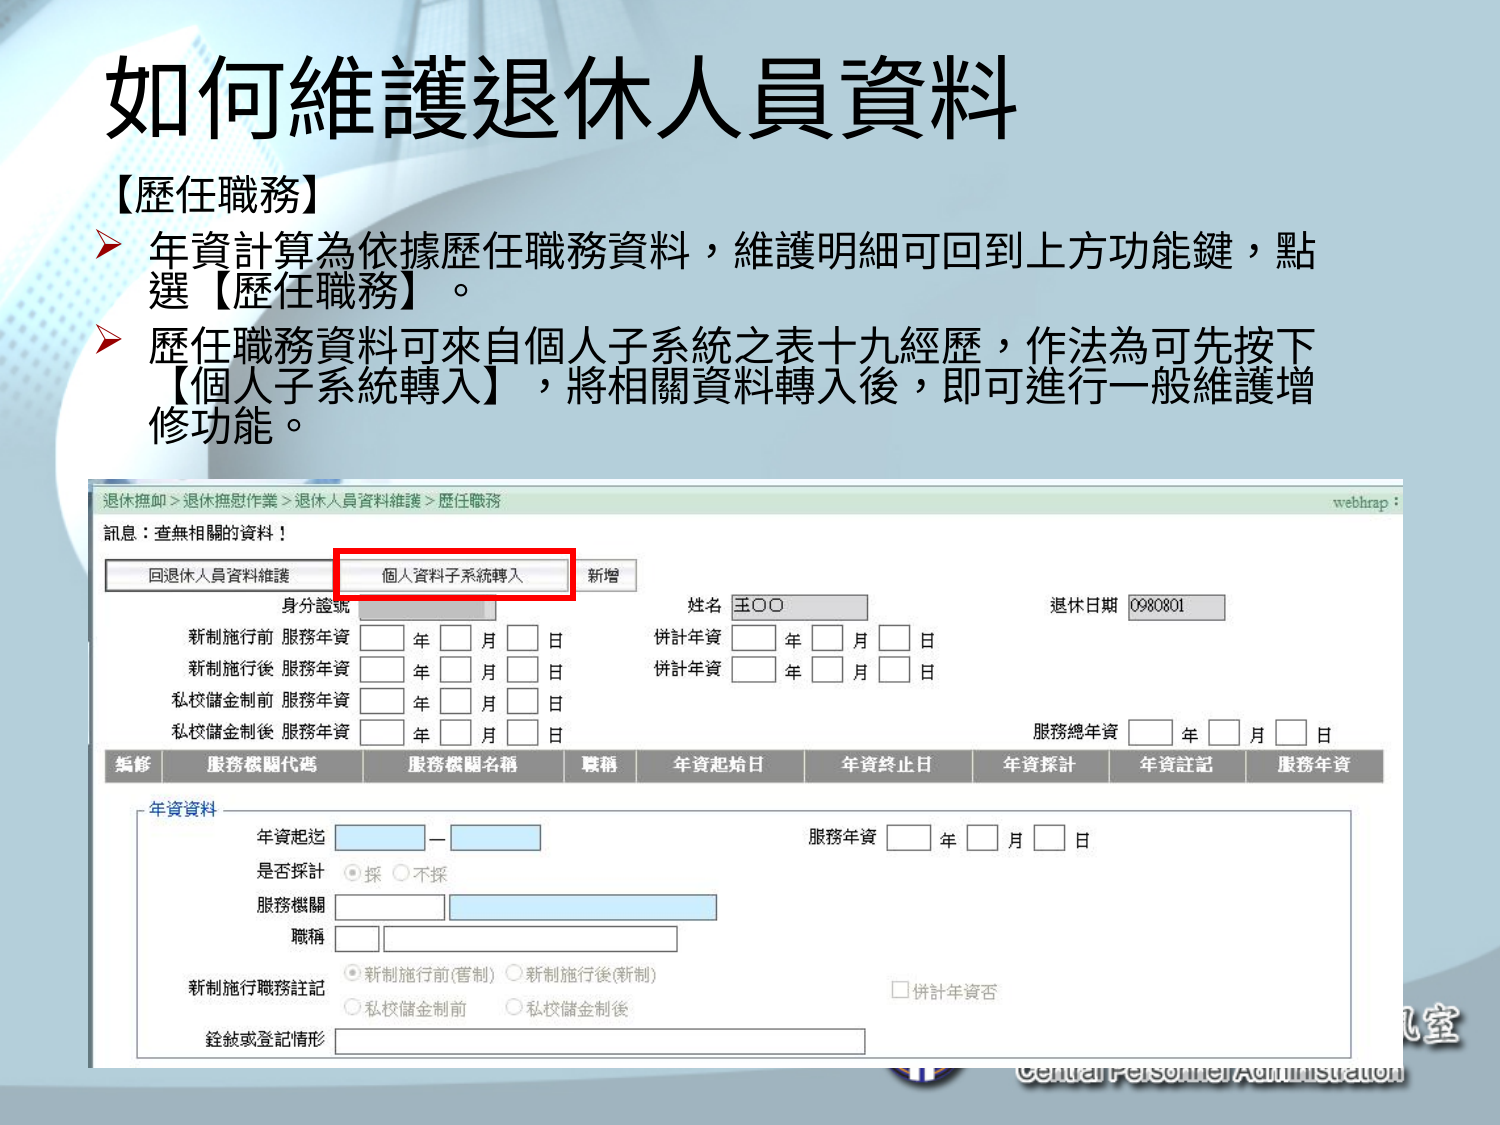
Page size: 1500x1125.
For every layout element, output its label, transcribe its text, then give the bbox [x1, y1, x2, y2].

picture [0, 0, 1500, 1125]
list 【歷任職務】 年資計算為依據歷任職務資料，維護明細可回到上方功能鍵，點選【歷任職務】。 歷任職務資料可來自個人子系統之表十九經歷，作法為可先按下【個人子系統轉入】，將相關資料轉入後，即可進行一般維護增修功能。 [77, 171, 1353, 847]
title 如何維護退休人員資料 [88, 42, 1329, 149]
